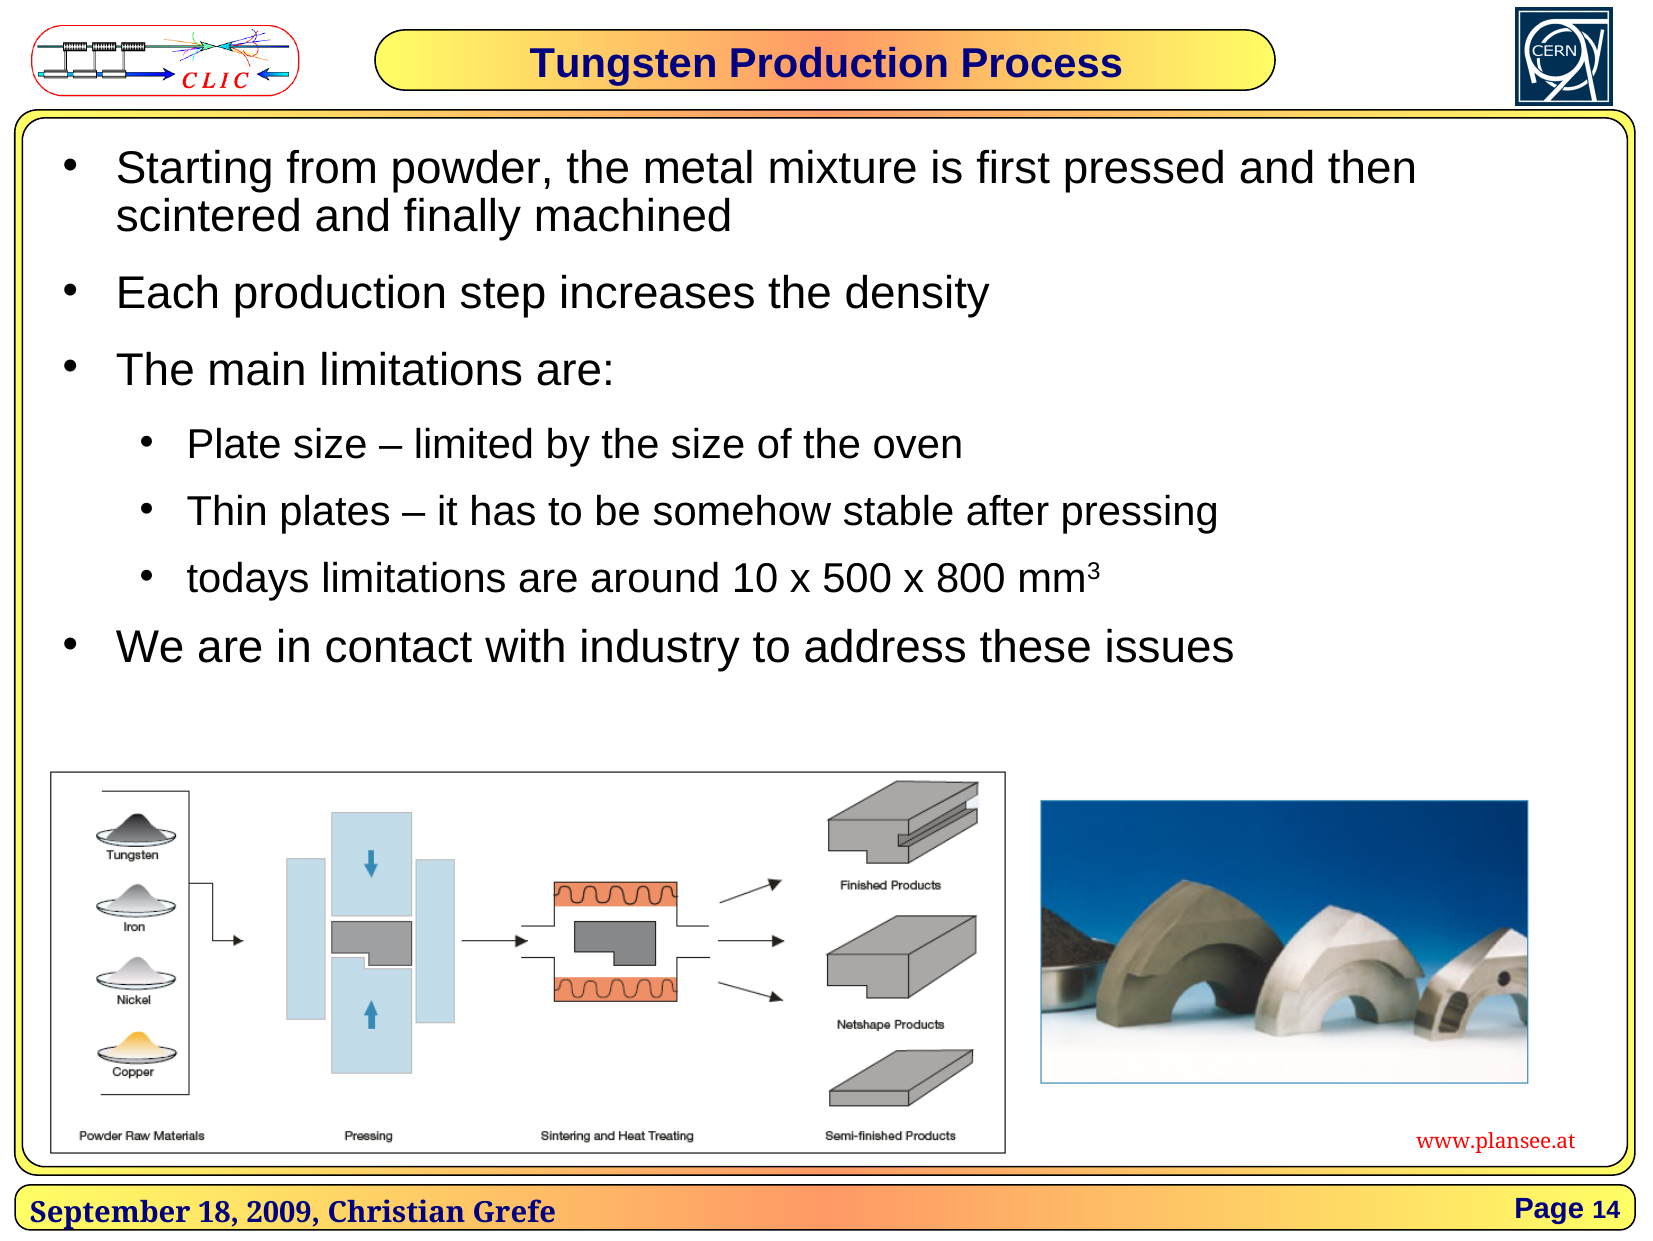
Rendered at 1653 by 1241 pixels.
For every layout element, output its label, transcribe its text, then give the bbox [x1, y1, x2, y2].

text_box www.plansee.at [1401, 1120, 1602, 1161]
title Tungsten Production Process [376, 32, 1277, 96]
picture [39, 757, 1549, 1165]
list Starting from powder, the metal mixture is first pressed and then scintered and finally machined Each production step increases the density The main limitations are: Plate size – limited by the size of the oven Thin plates – it has to be somehow stable after pressing todays limitations are around 10 x 500 x 800 mm3 We are in contact with industry to address these issues [45, 145, 1605, 1140]
picture [29, 22, 301, 98]
picture [1515, 7, 1613, 106]
